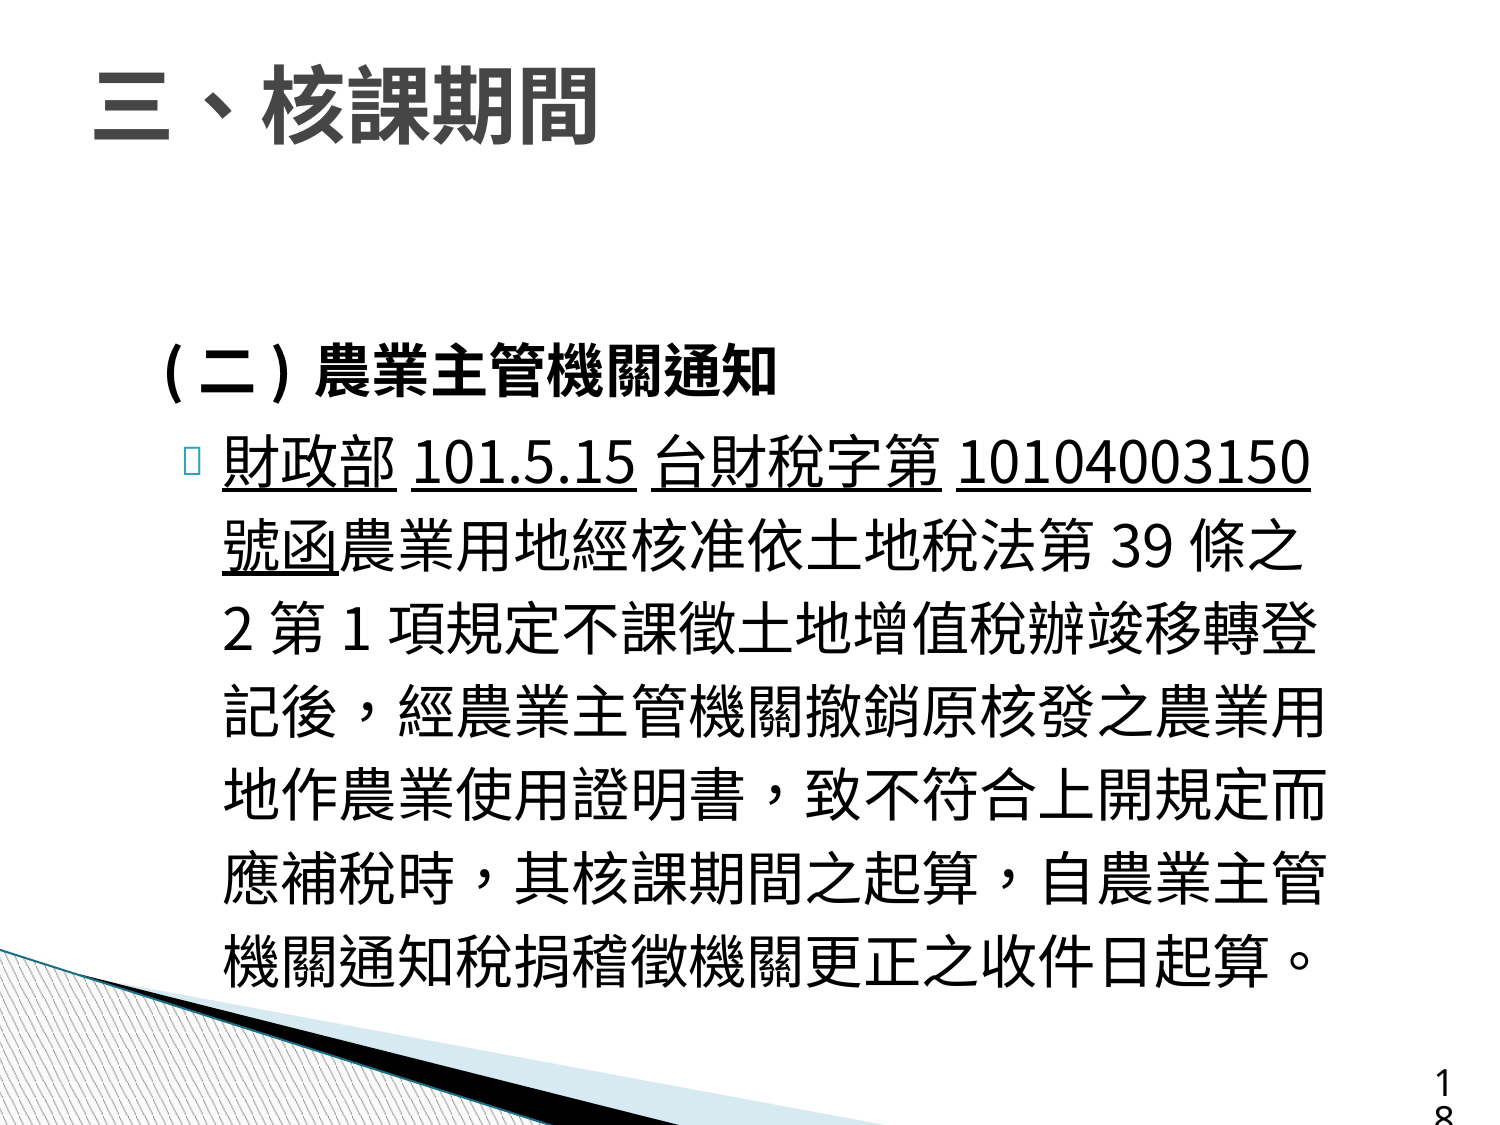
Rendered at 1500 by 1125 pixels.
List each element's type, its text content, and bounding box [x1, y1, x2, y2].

list (二)農業主管機關通知 財政部101.5.15台財稅字第10104003150號函農業用地經核准依土地稅法第39條之2第1項規定不課徵土地增值稅辦竣移轉登記後，經農業主管機關撤銷原核發之農業用地作農業使用證明書，致不符合上開規定而應補稅時，其核課期間之起算，自農業主管機關通知稅捐稽徵機關更正之收件日起算。 [147, 326, 1363, 1012]
picture [0, 952, 543, 1125]
title 三、核課期間 [75, 45, 1425, 233]
slide_number <編號> [1418, 1051, 1479, 1112]
